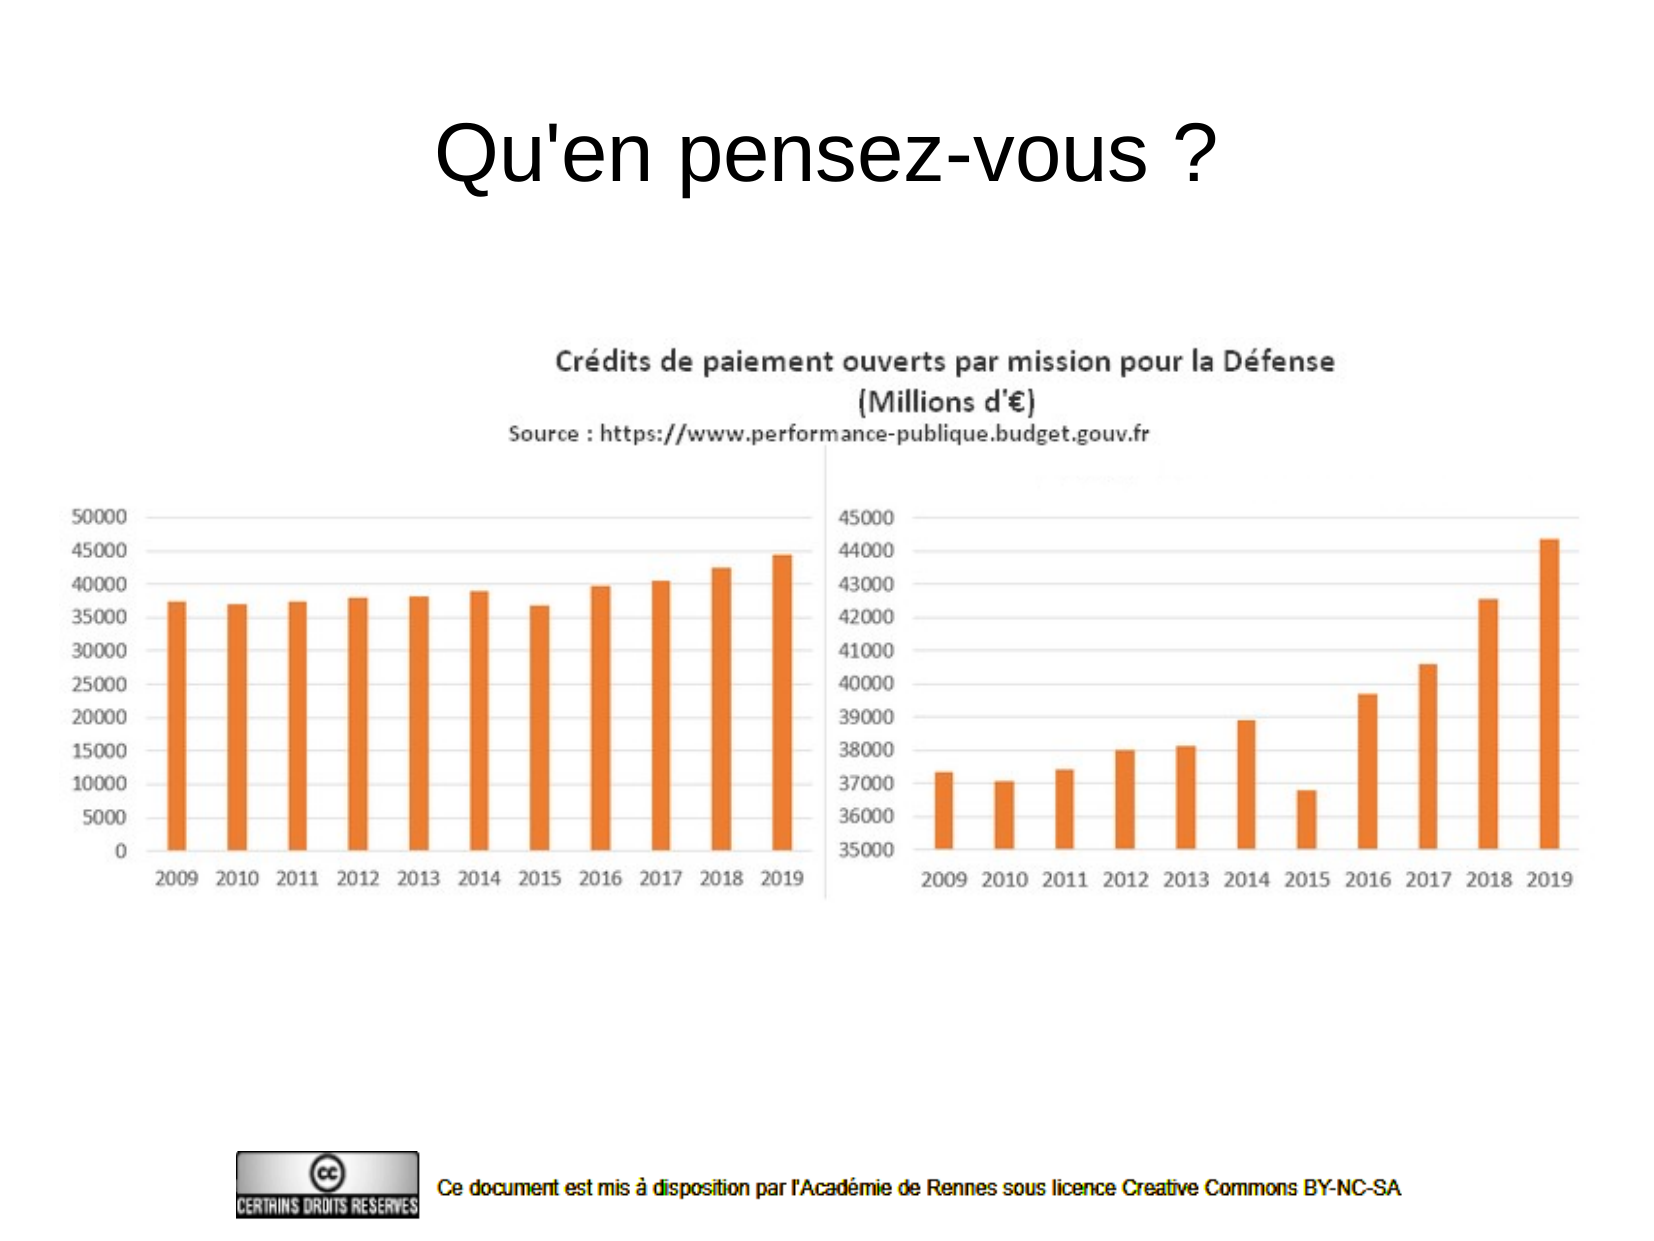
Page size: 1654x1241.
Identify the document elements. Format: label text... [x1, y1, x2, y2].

title Qu'en pensez-vous ? [82, 49, 1571, 257]
picture [59, 337, 1595, 903]
picture [236, 1151, 1418, 1228]
